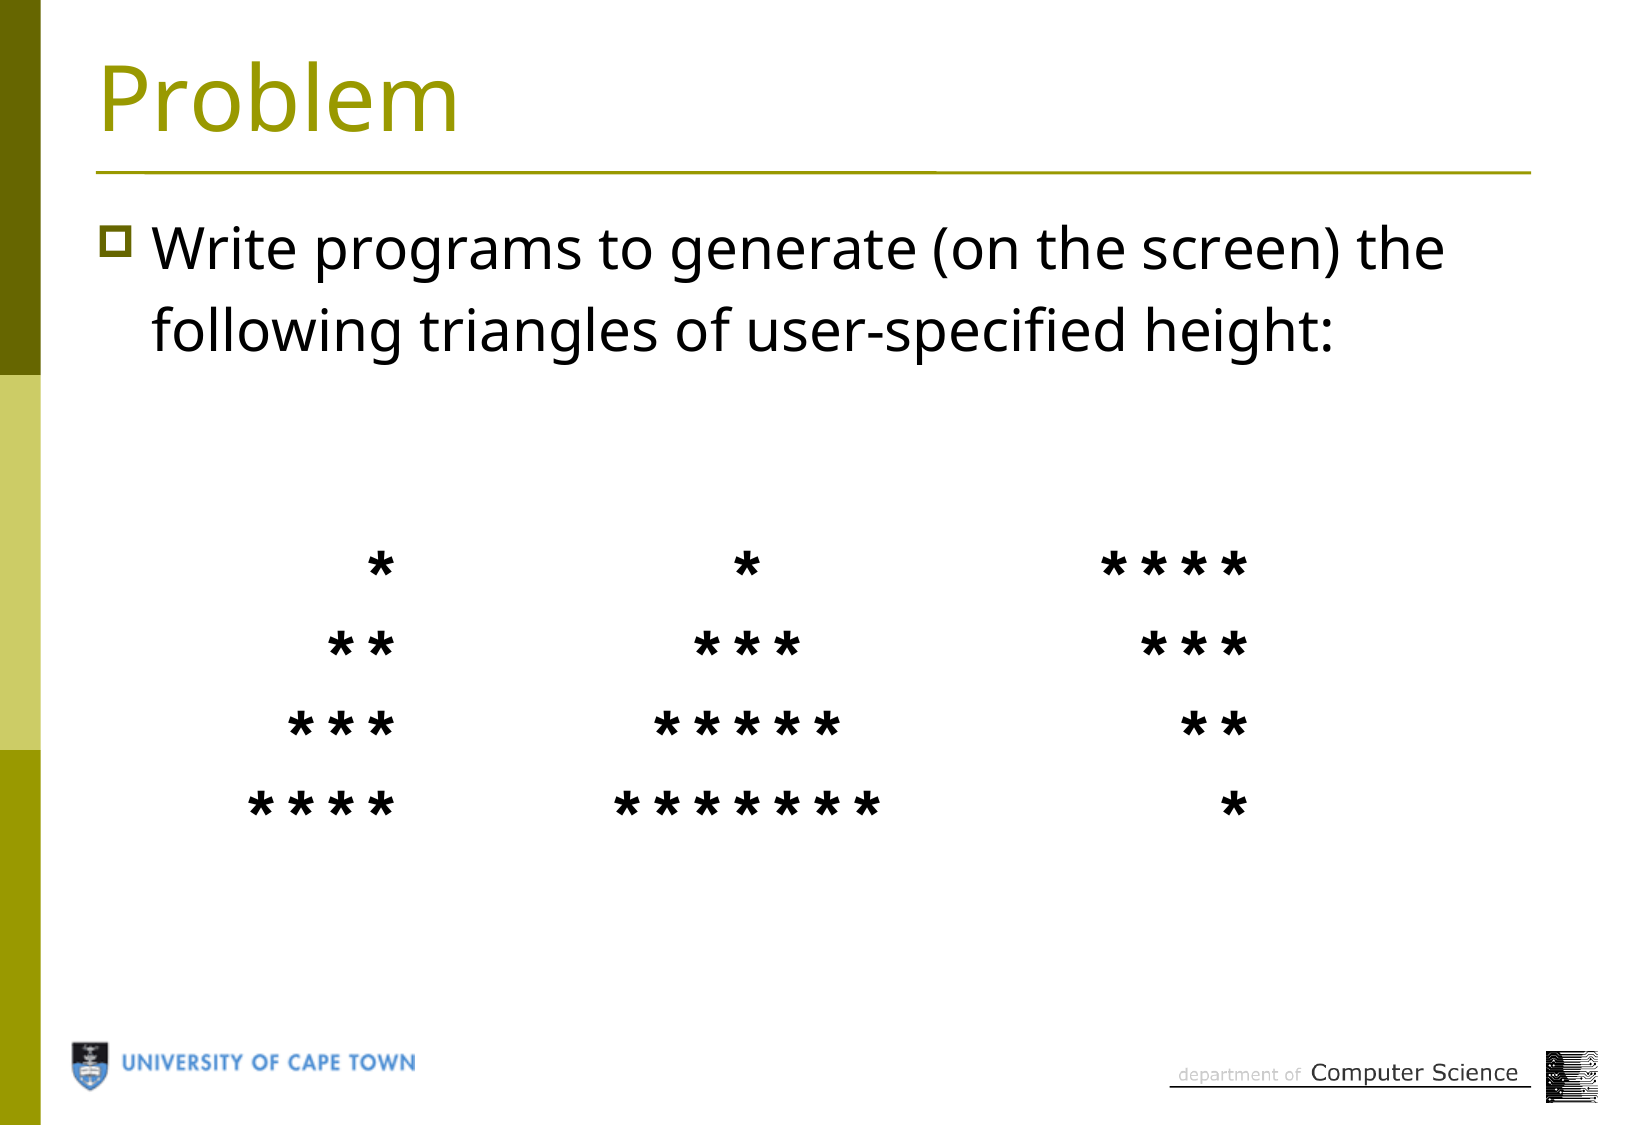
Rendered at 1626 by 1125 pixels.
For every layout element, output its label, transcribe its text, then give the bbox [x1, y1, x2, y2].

list Write programs to generate (on the screen) the following triangles of user-specified height: [81, 196, 1543, 1021]
text_box **** *** ** * [1080, 525, 1365, 861]
title Problem [81, 21, 1543, 180]
picture [61, 1024, 415, 1103]
picture [1169, 1043, 1532, 1091]
picture [1546, 1051, 1598, 1103]
text_box * ** *** **** [226, 525, 471, 861]
text_box * *** ***** ******* [592, 525, 999, 861]
